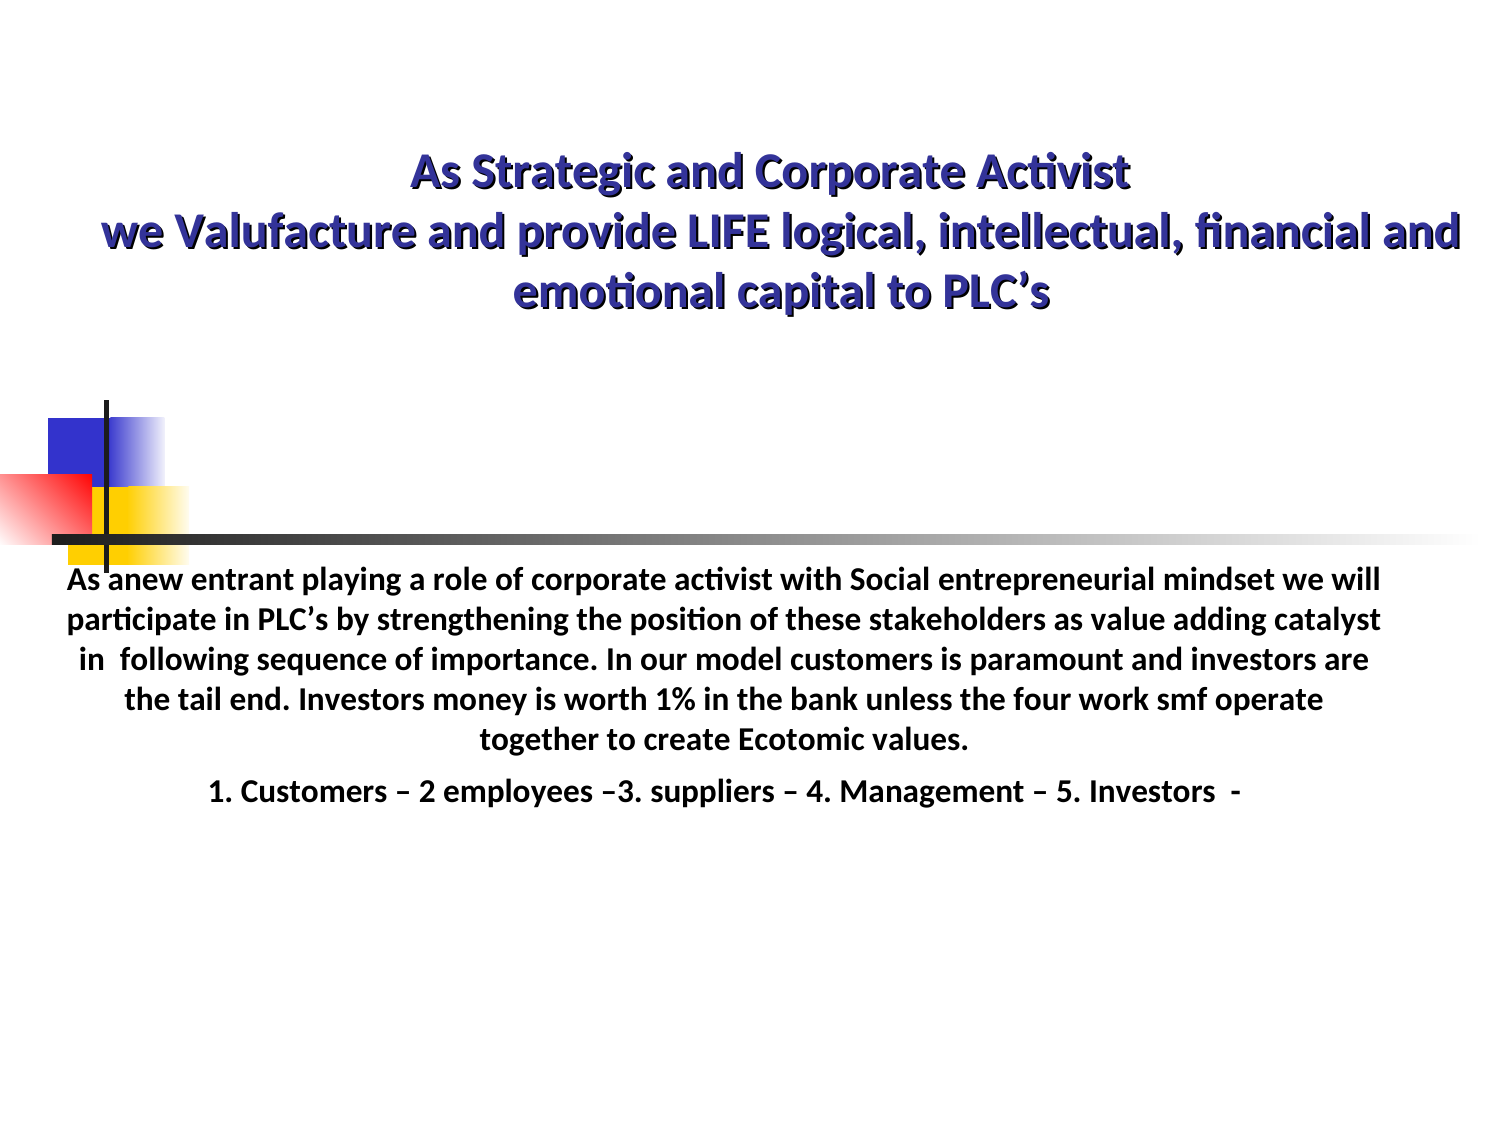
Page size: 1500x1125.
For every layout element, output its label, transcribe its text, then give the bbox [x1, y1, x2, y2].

subtitle As anew entrant playing a role of corporate activist with Social entrepreneurial mindset we will participate in PLC’s by strengthening the position of these stakeholders as value adding catalyst in following sequence of importance. In our model customers is paramount and investors are the tail end. Investors money is worth 1% in the bank unless the four work smf operate together to create Ecotomic values. 1. Customers – 2 employees –3. suppliers – 4. Management – 5. Investors - [50, 549, 1401, 950]
title As Strategic and Corporate Activist we Valufacture and provide LIFE logical, intellectual, financial and emotional capital to PLC’s [62, 99, 1500, 325]
